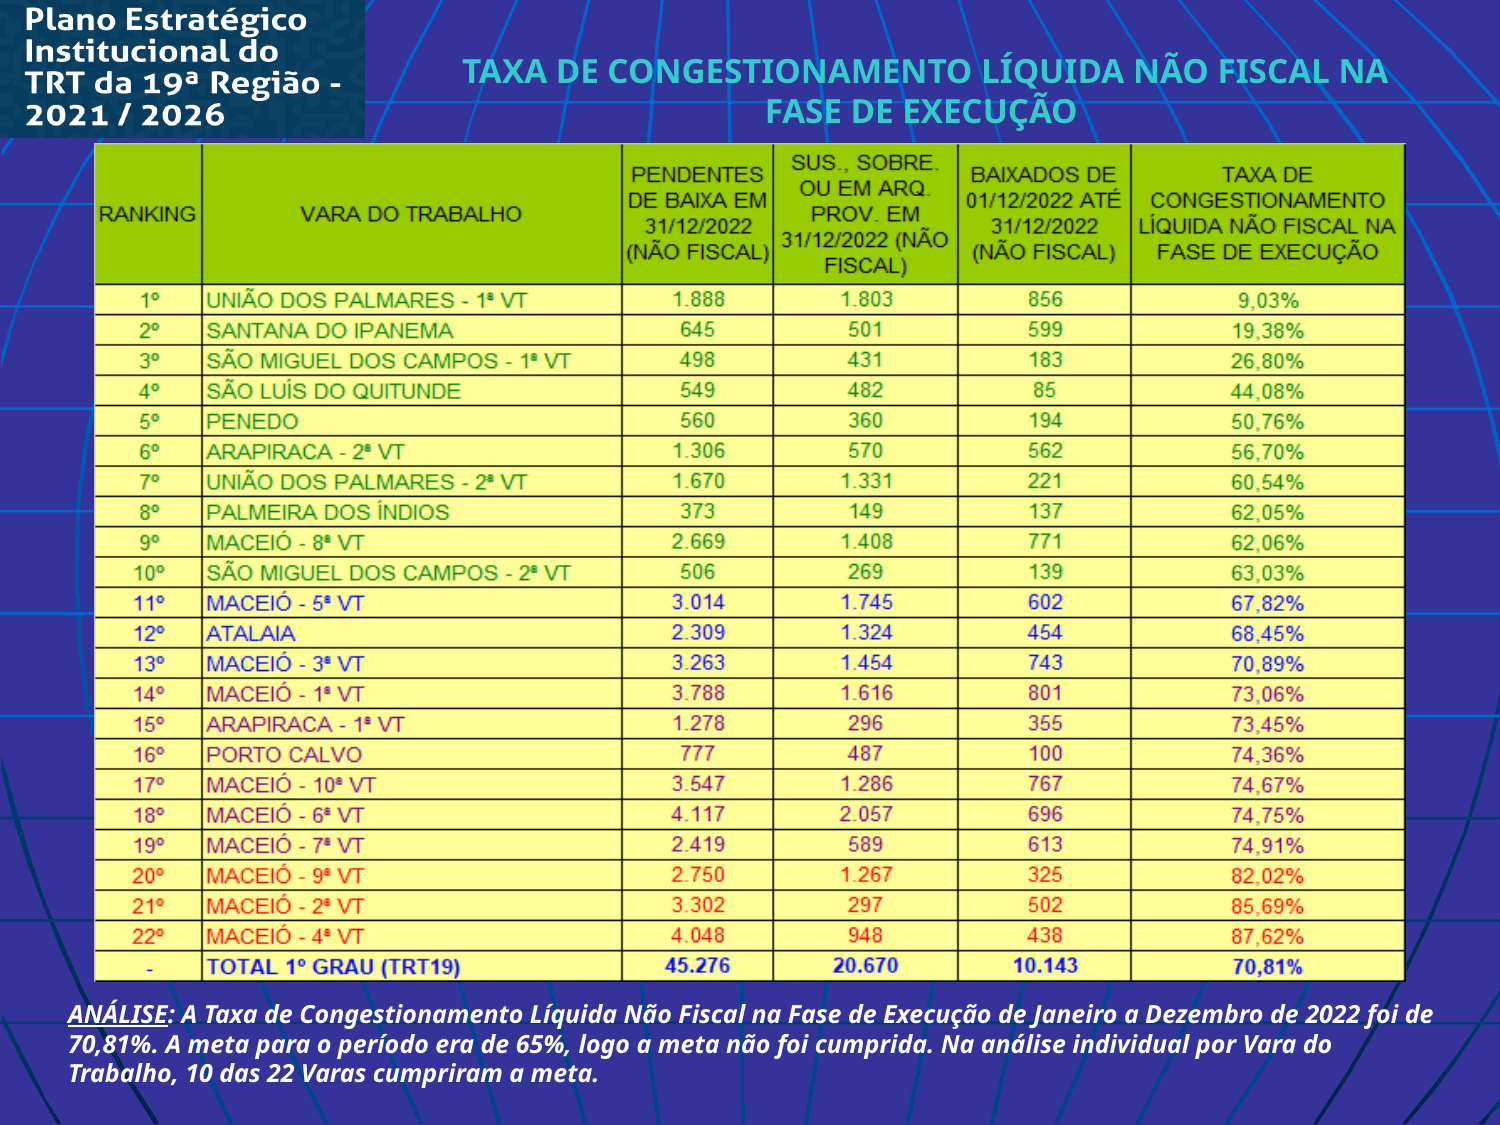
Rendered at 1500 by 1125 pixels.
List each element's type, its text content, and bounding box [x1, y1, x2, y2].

picture [0, 0, 365, 138]
text_box TAXA DE CONGESTIONAMENTO LÍQUIDA NÃO FISCAL NA FASE DE EXECUÇÃO [395, 42, 1448, 138]
picture [94, 143, 1406, 982]
text_box ANÁLISE: A Taxa de Congestionamento Líquida Não Fiscal na Fase de Execução de Janeiro a Dezembro de 2022 foi de 70,81%. A meta para o período era de 65%, logo a meta não foi cumprida. Na análise individual por Vara do Trabalho, 10 das 22 Varas cumpriram a meta. [53, 990, 1459, 1125]
